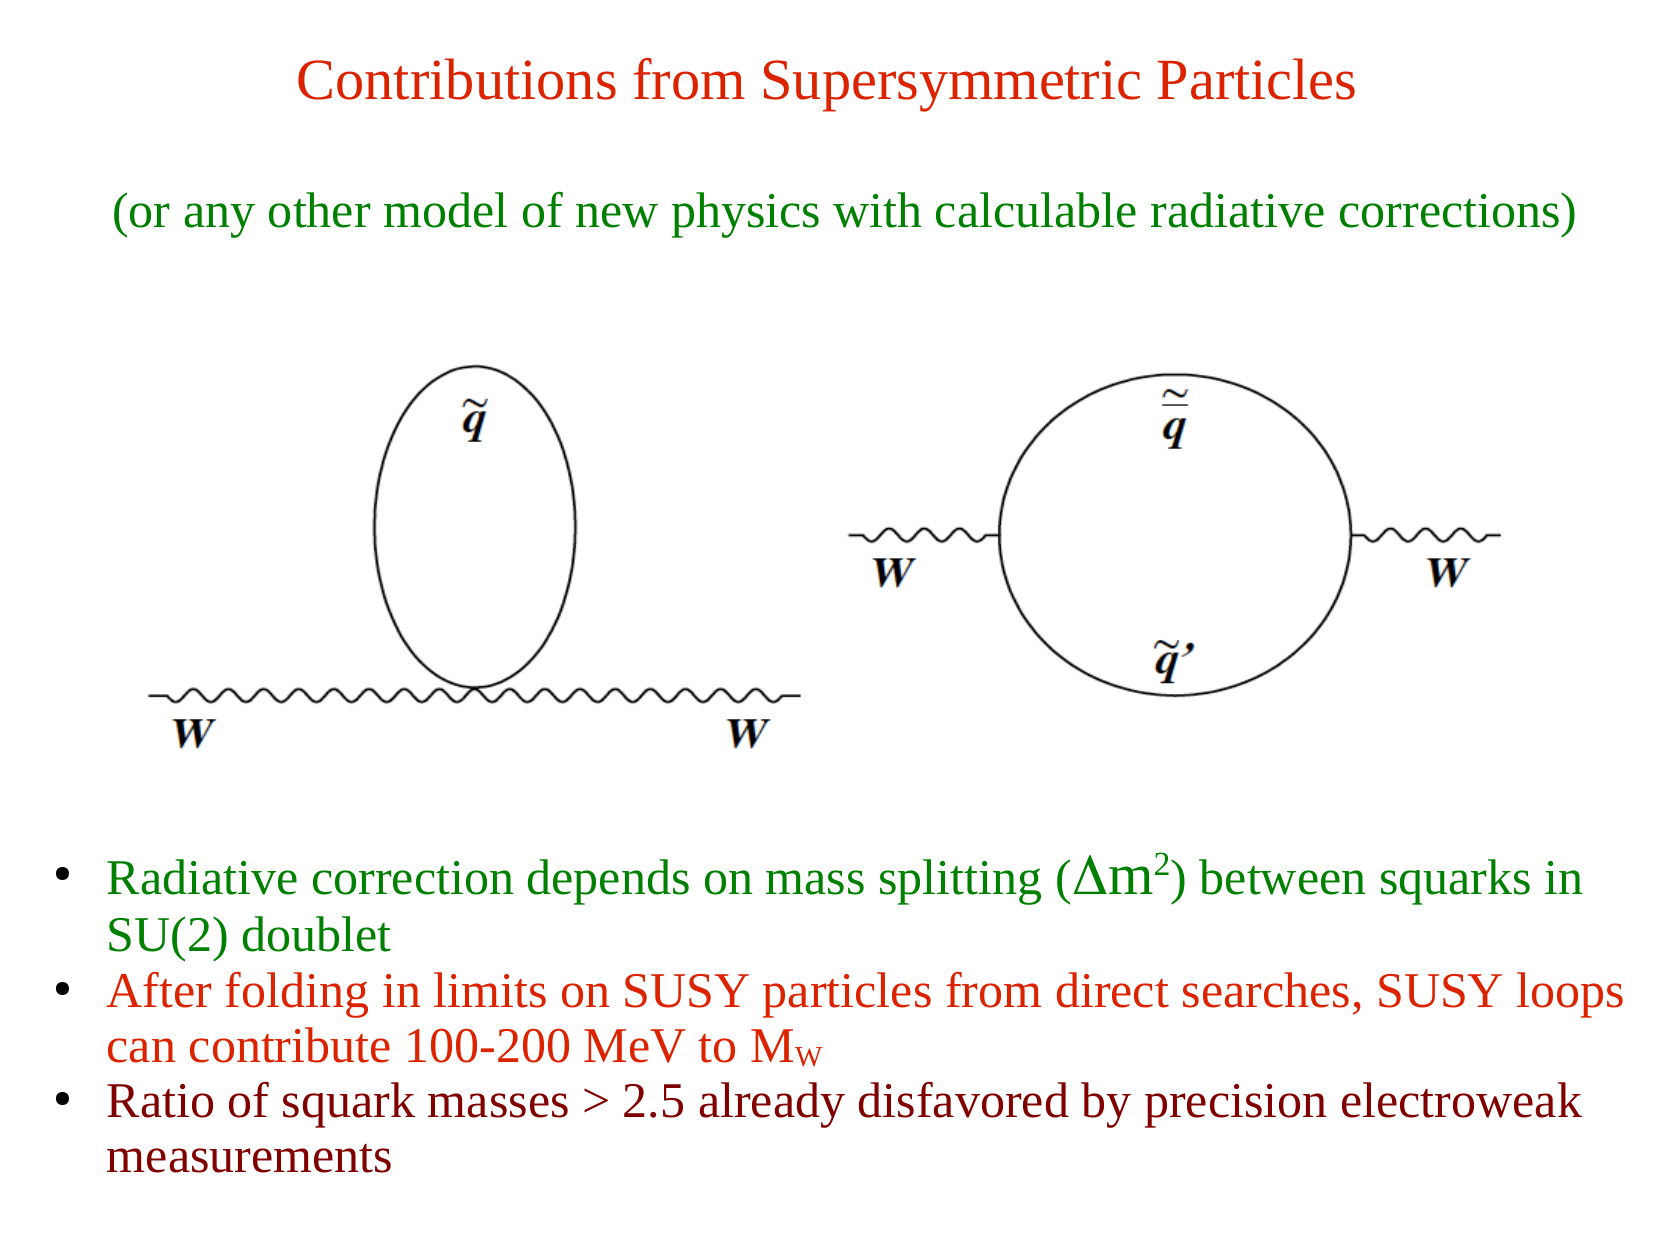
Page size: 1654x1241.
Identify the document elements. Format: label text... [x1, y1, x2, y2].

text_box (or any other model of new physics with calculable radiative corrections) [112, 183, 1630, 239]
title Contributions from Supersymmetric Particles [121, 14, 1534, 147]
picture [113, 295, 1536, 804]
list Radiative correction depends on mass splitting (Δm2) between squarks in SU(2) doublet After folding in limits on SUSY particles from direct searches, SUSY loops can contribute 100-200 MeV to MW Ratio of squark masses > 2.5 already disfavored by precision electroweak measurements [36, 842, 1642, 1208]
